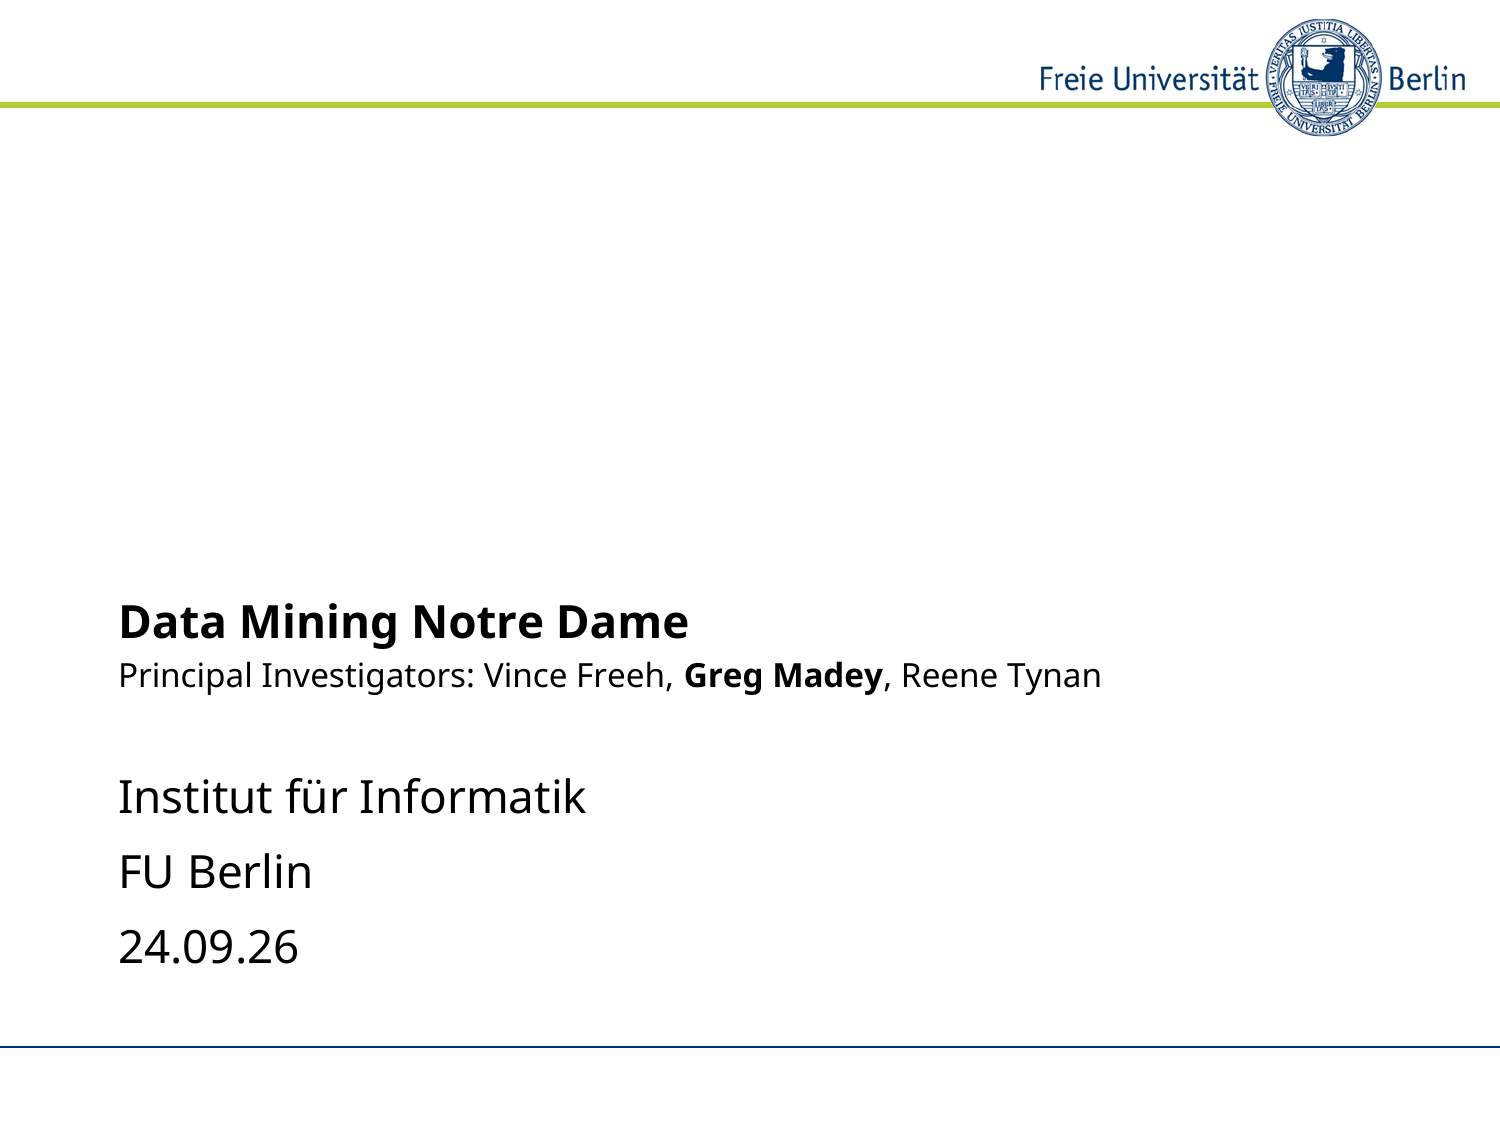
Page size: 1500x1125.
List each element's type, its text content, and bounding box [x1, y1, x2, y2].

picture [1033, 19, 1470, 137]
subtitle Institut für Informatik FU Berlin 02.03.09 [118, 699, 1300, 955]
title Data Mining Notre Dame Principal Investigators: Vince Freeh, Greg Madey, Reene Tynan [118, 574, 1235, 699]
